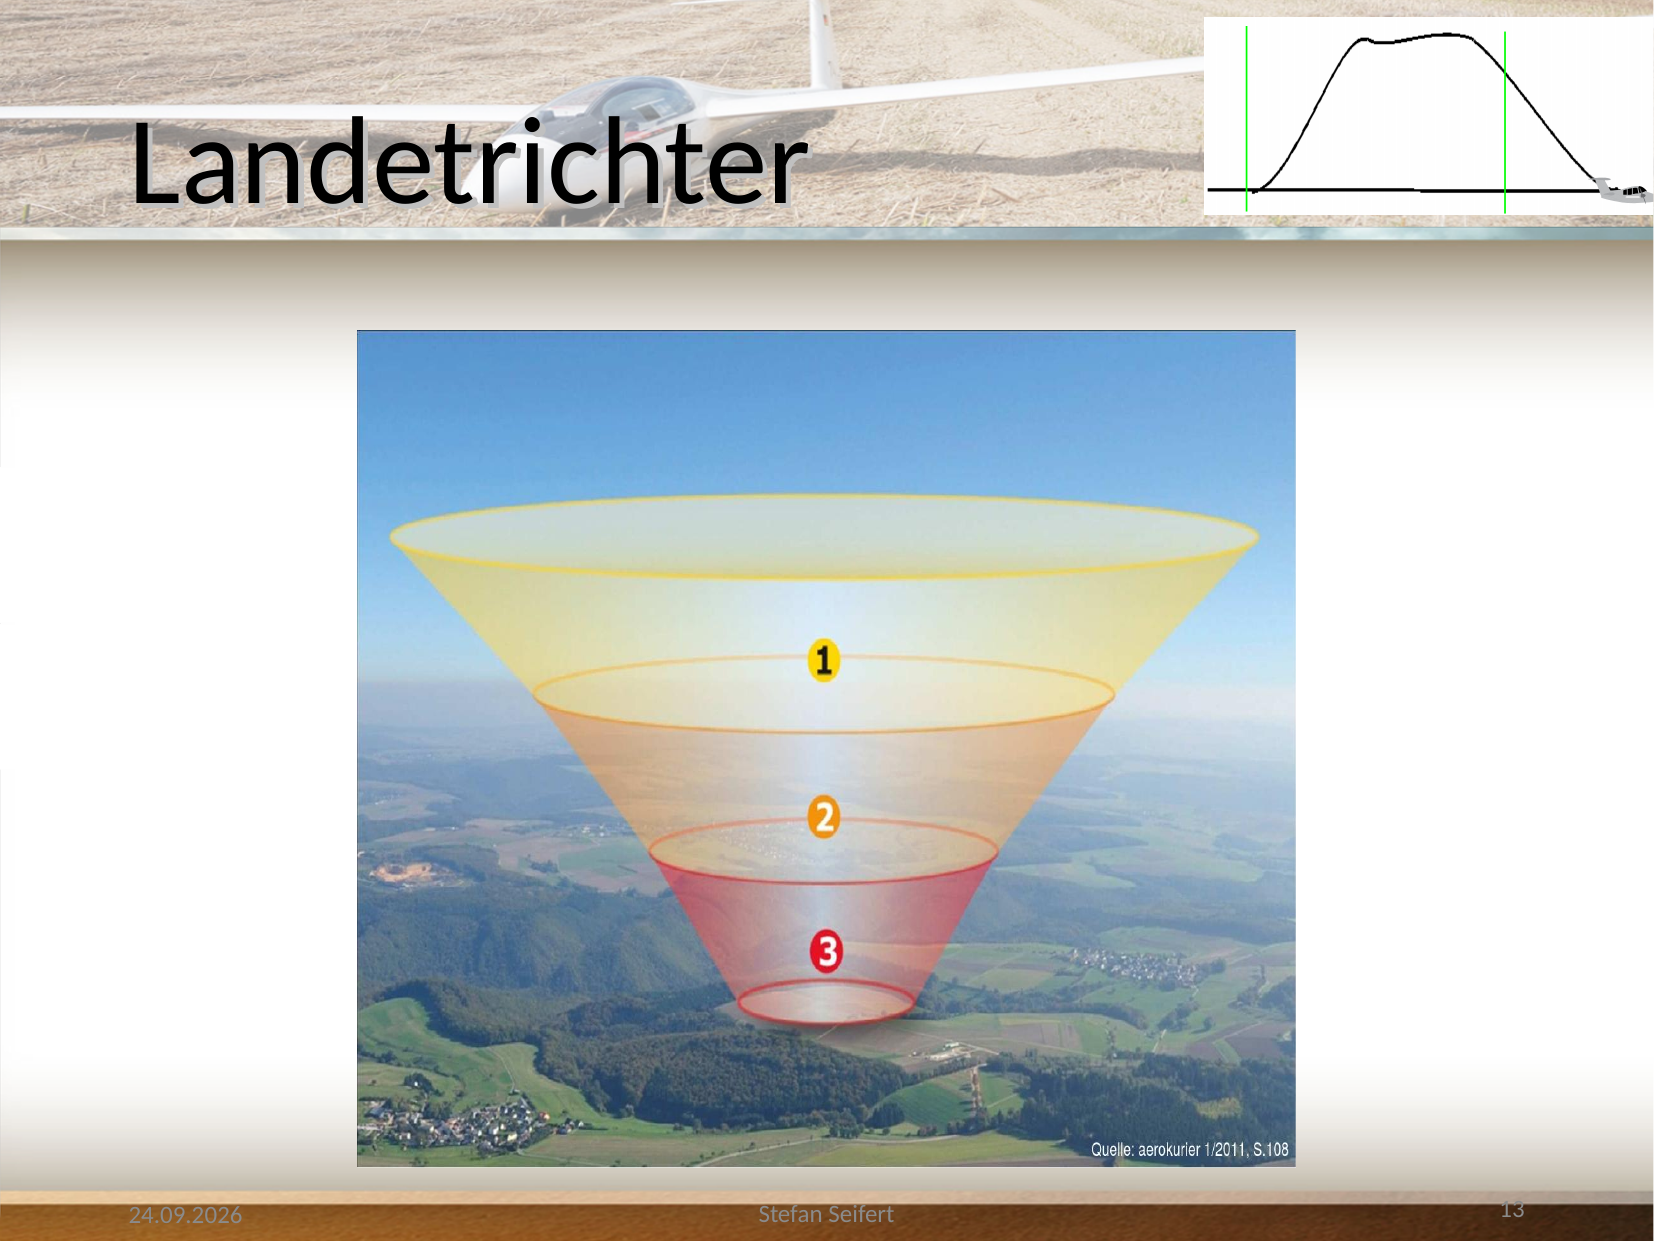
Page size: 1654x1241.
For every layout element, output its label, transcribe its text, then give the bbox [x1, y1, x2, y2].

picture [0, 0, 1654, 1241]
slide_number 14.02.2015 [113, 1180, 486, 1241]
title Landetrichter [113, 33, 1540, 273]
footer Stefan Seifert [547, 1179, 1106, 1241]
slide_number <number> [1167, 1174, 1540, 1241]
